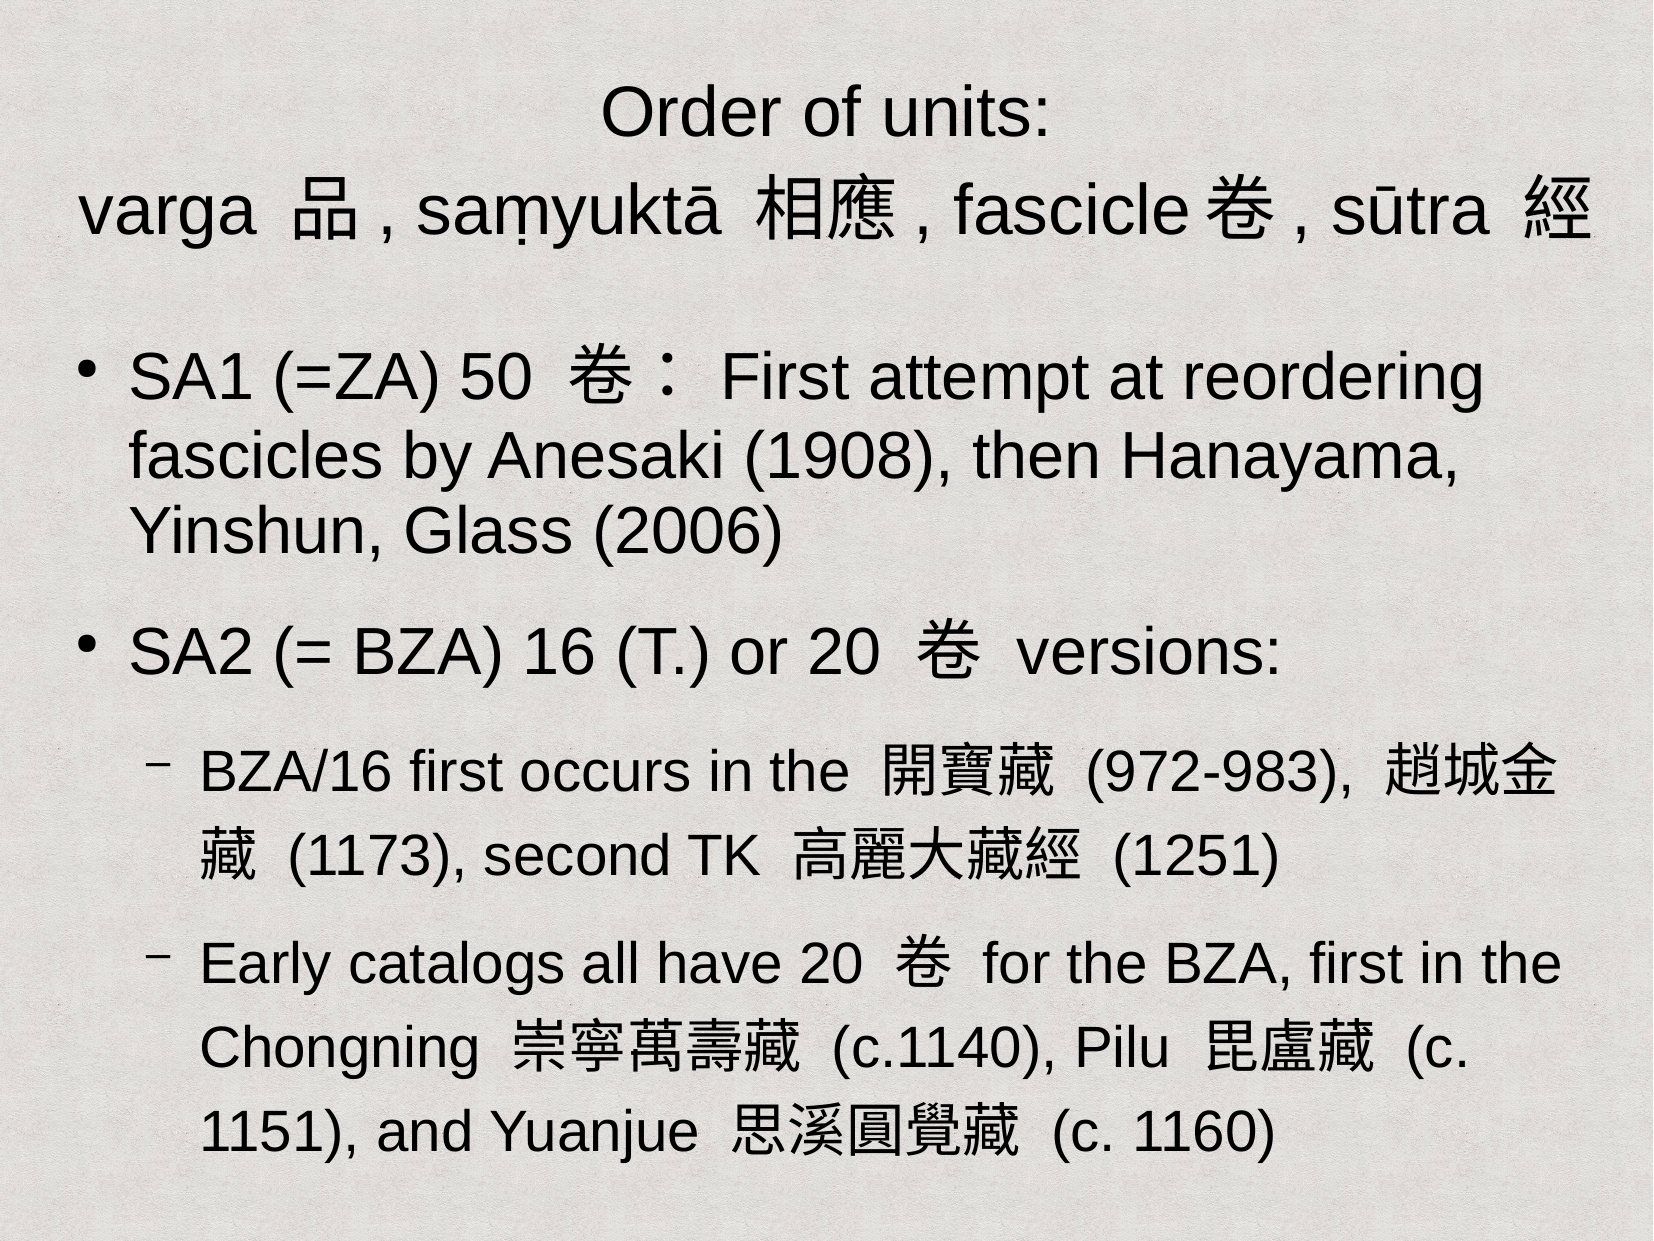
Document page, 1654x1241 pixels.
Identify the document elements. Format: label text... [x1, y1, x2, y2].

list SA1 (=ZA) 50 卷：First attempt at reordering fascicles by Anesaki (1908), then Hanayama, Yinshun, Glass (2006) SA2 (= BZA) 16 (T.) or 20 卷 versions: BZA/16 first occurs in the 開寶藏 (972-983), 趙城金藏 (1173), second TK 高麗大藏經 (1251) Early catalogs all have 20 卷 for the BZA, first in the Chongning 崇寧萬壽藏 (c.1140), Pilu 毘盧藏 (c. 1151), and Yuanjue 思溪圓覺藏 (c. 1160) [57, 321, 1597, 1207]
title Order of units: varga 品, saṃyuktā 相應, fascicle卷, sūtra 經 [62, 29, 1611, 297]
picture [0, 0, 1654, 1241]
